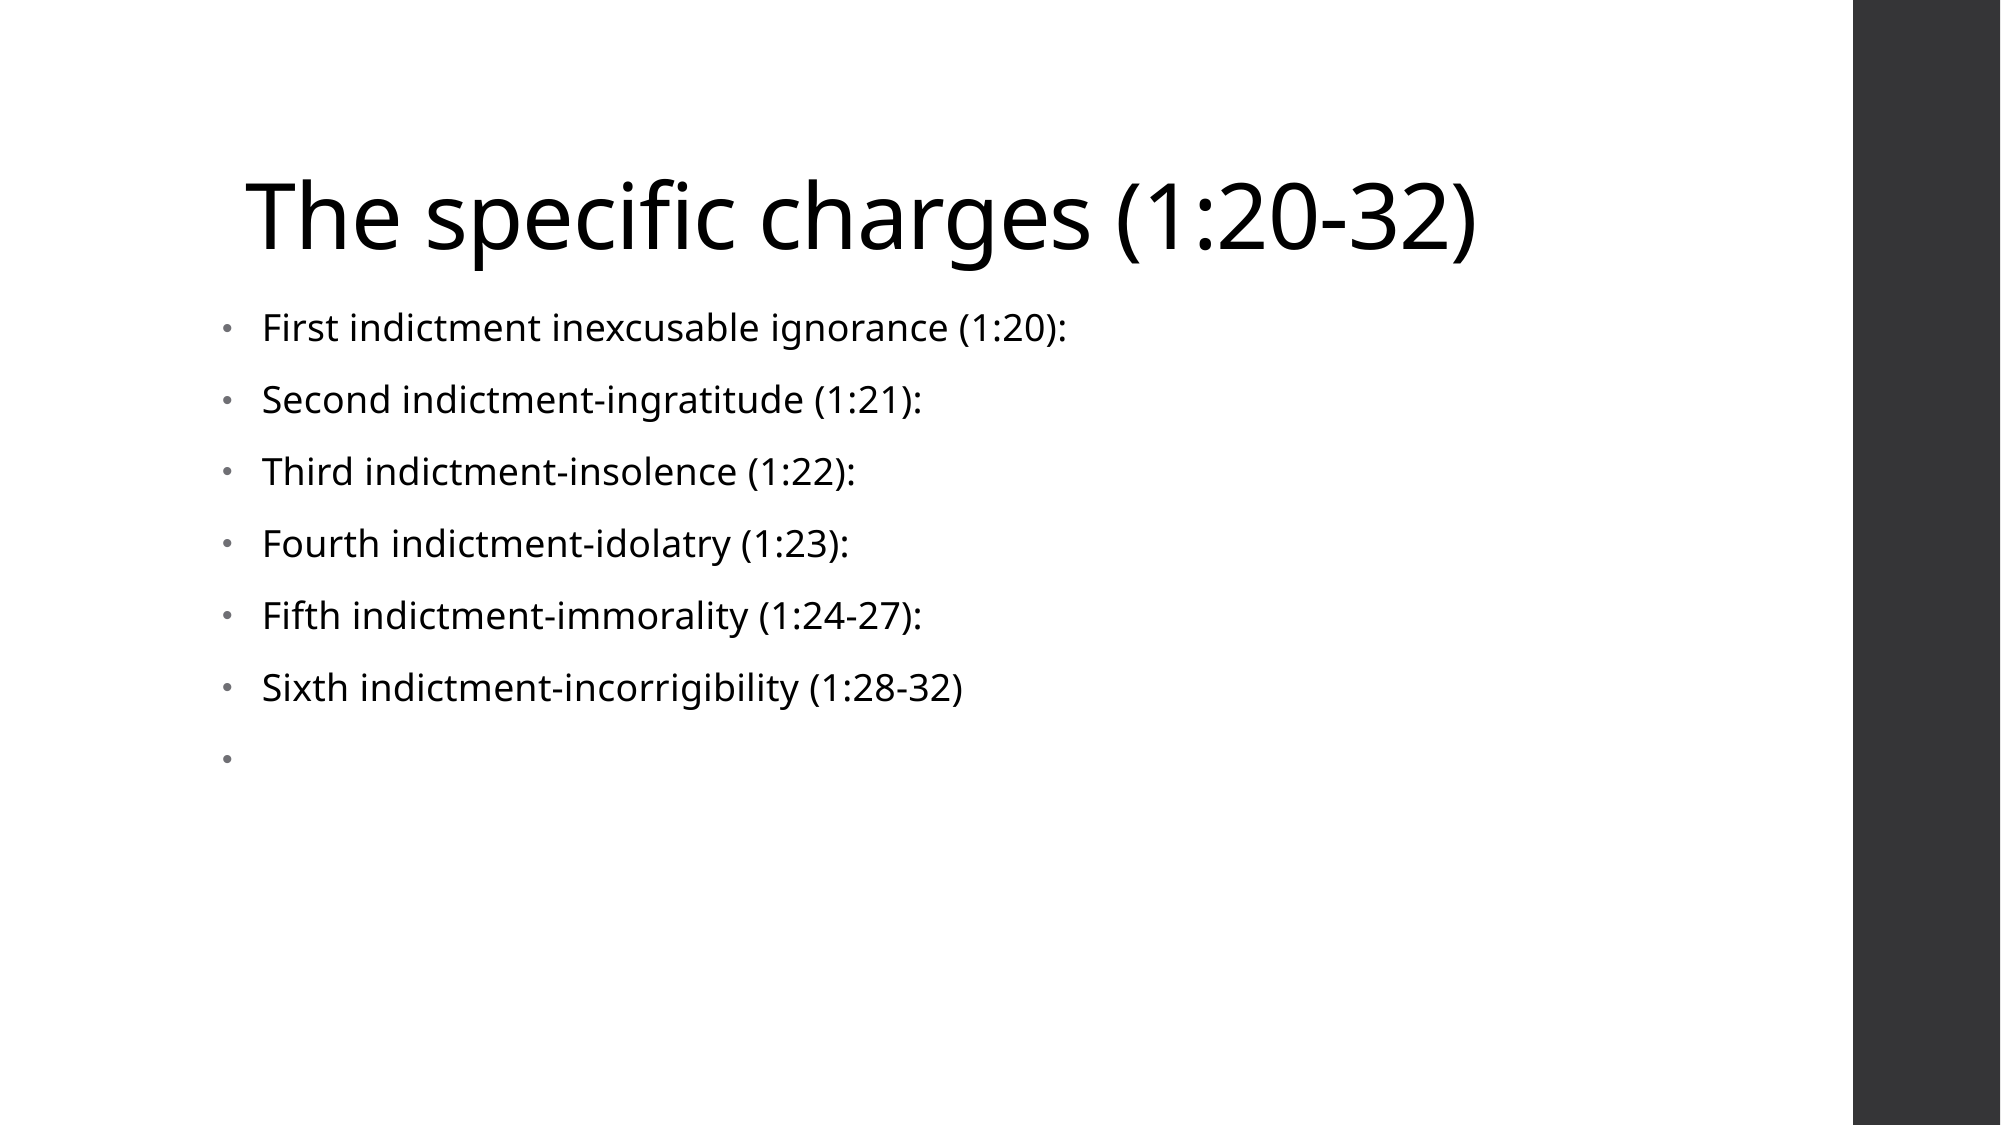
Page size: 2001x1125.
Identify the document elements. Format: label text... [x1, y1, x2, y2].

list First indictment inexcusable ignorance (1:20): Second indictment-ingratitude (1:21): Third indictment-insolence (1:22): Fourth indictment-idolatry (1:23): Fifth indictment-immorality (1:24-27): Sixth indictment-incorrigibility (1:28-32) [206, 299, 1617, 1014]
title The specific charges (1:20-32) [206, 60, 1797, 278]
